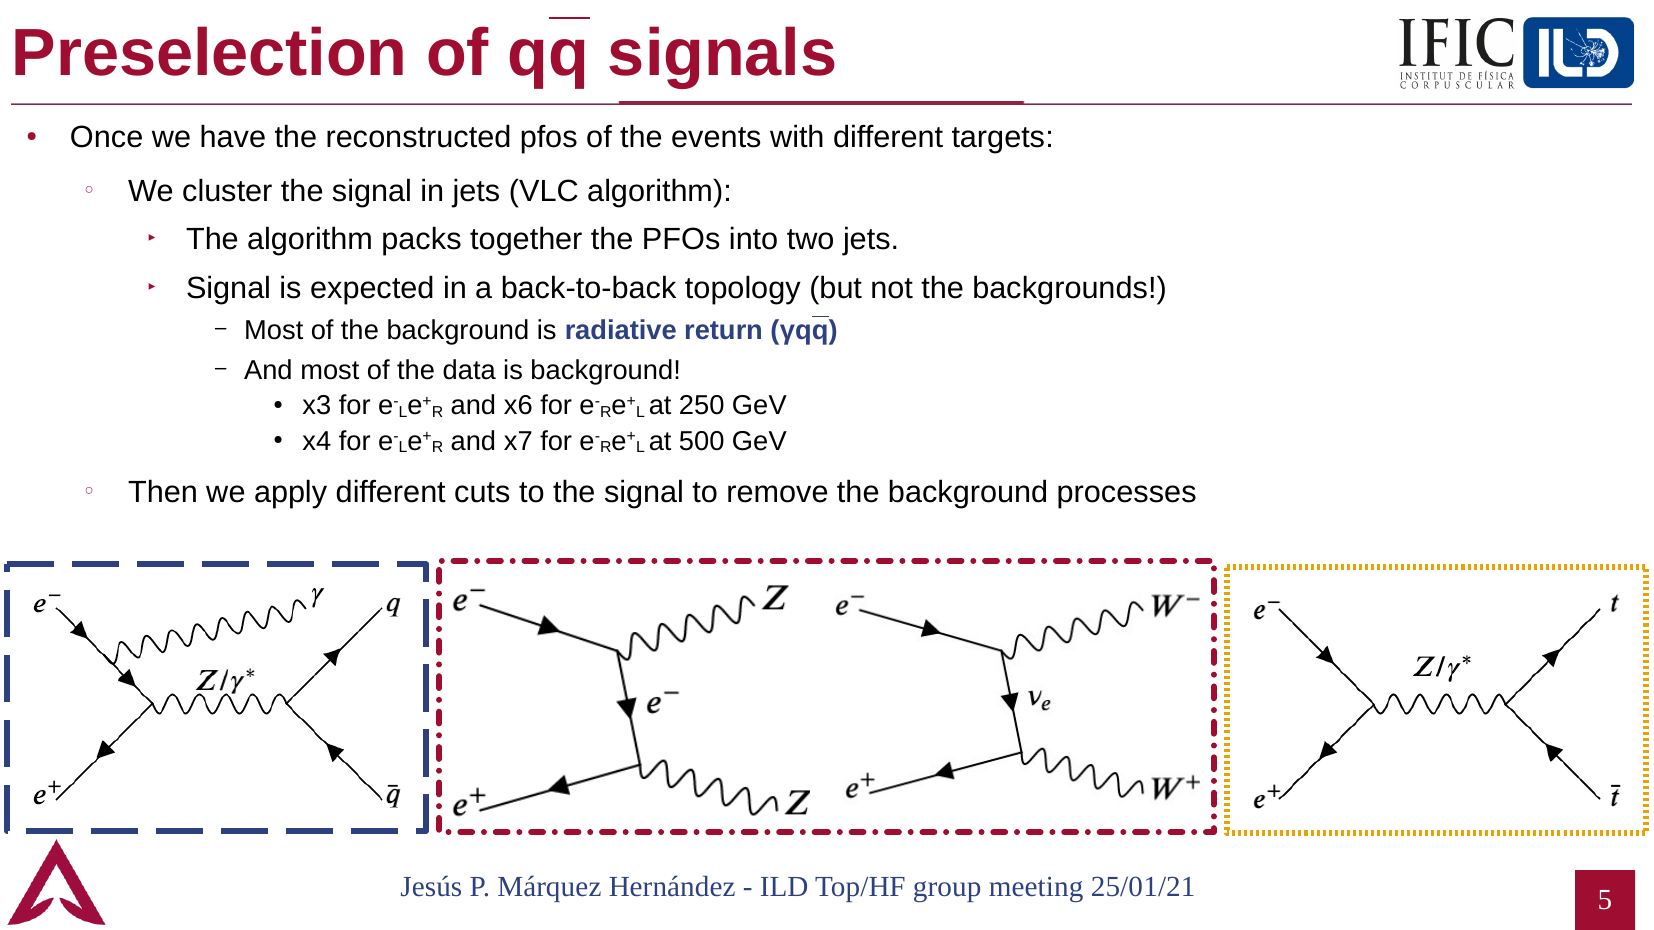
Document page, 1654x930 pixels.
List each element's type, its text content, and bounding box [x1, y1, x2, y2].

picture [1500, 16, 1517, 92]
picture [7, 839, 106, 925]
picture [11, 101, 1632, 105]
picture [1229, 569, 1643, 831]
picture [1522, 14, 1635, 90]
list Once we have the reconstructed pfos of the events with different targets: We cluster the signal in jets (VLC algorithm): The algorithm packs together the PFOs into two jets. Signal is expected in a back-to-back topology (but not the backgrounds!) Most of the background is radiative return (γqq) And most of the data is background! x3 for e-Le+R and x6 for e-Re+L at 250 GeV x4 for e-Le+R and x7 for e-Re+L at 500 GeV Then we apply different cuts to the signal to remove the background processes [11, 119, 1500, 511]
picture [9, 557, 1224, 844]
title Preselection of qq signals [11, 14, 1500, 102]
